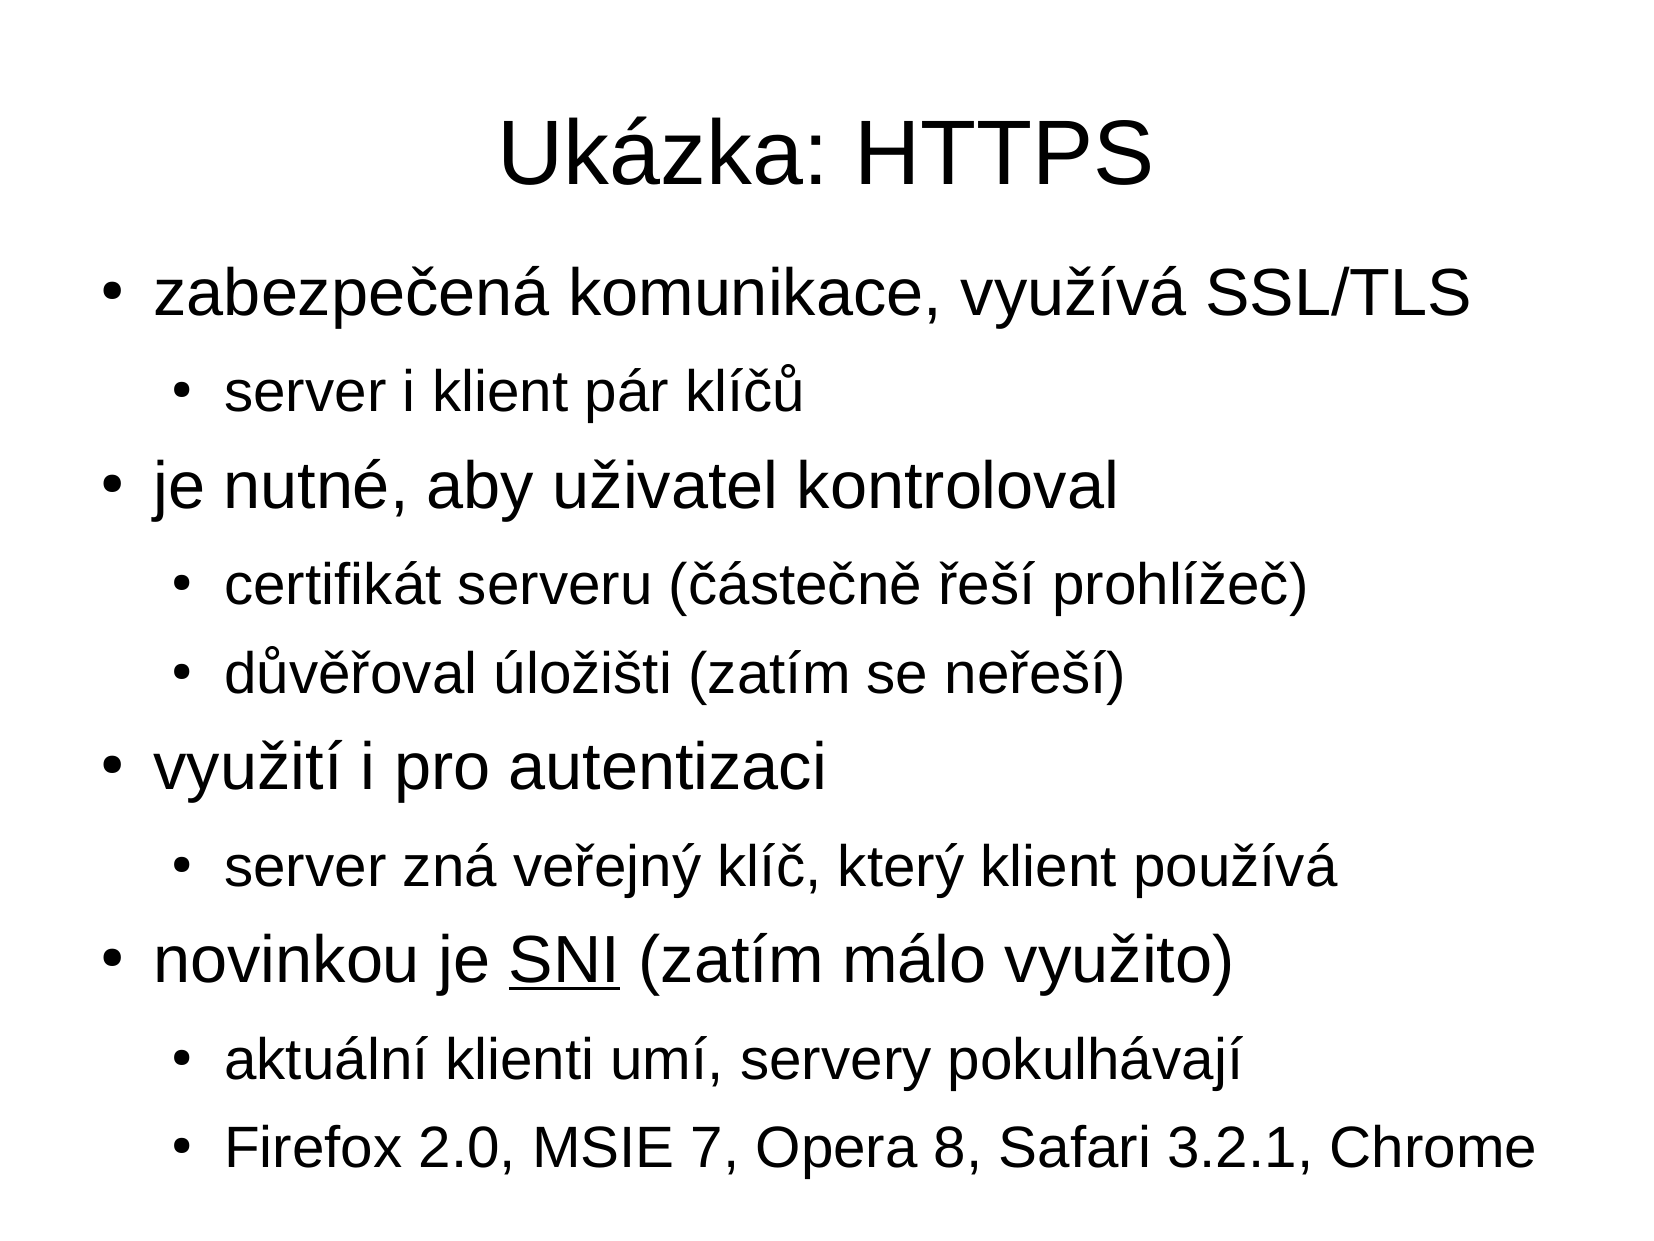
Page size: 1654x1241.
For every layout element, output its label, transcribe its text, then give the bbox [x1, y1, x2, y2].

list zabezpečená komunikace, využívá SSL/TLS server i klient pár klíčů je nutné, aby uživatel kontroloval certifikát serveru (částečně řeší prohlížeč) důvěřoval úložišti (zatím se neřeší) využití i pro autentizaci server zná veřejný klíč, který klient používá novinkou je SNI (zatím málo využito) aktuální klienti umí, servery pokulhávají Firefox 2.0, MSIE 7, Opera 8, Safari 3.2.1, Chrome [82, 254, 1571, 1181]
title Ukázka: HTTPS [82, 56, 1571, 250]
